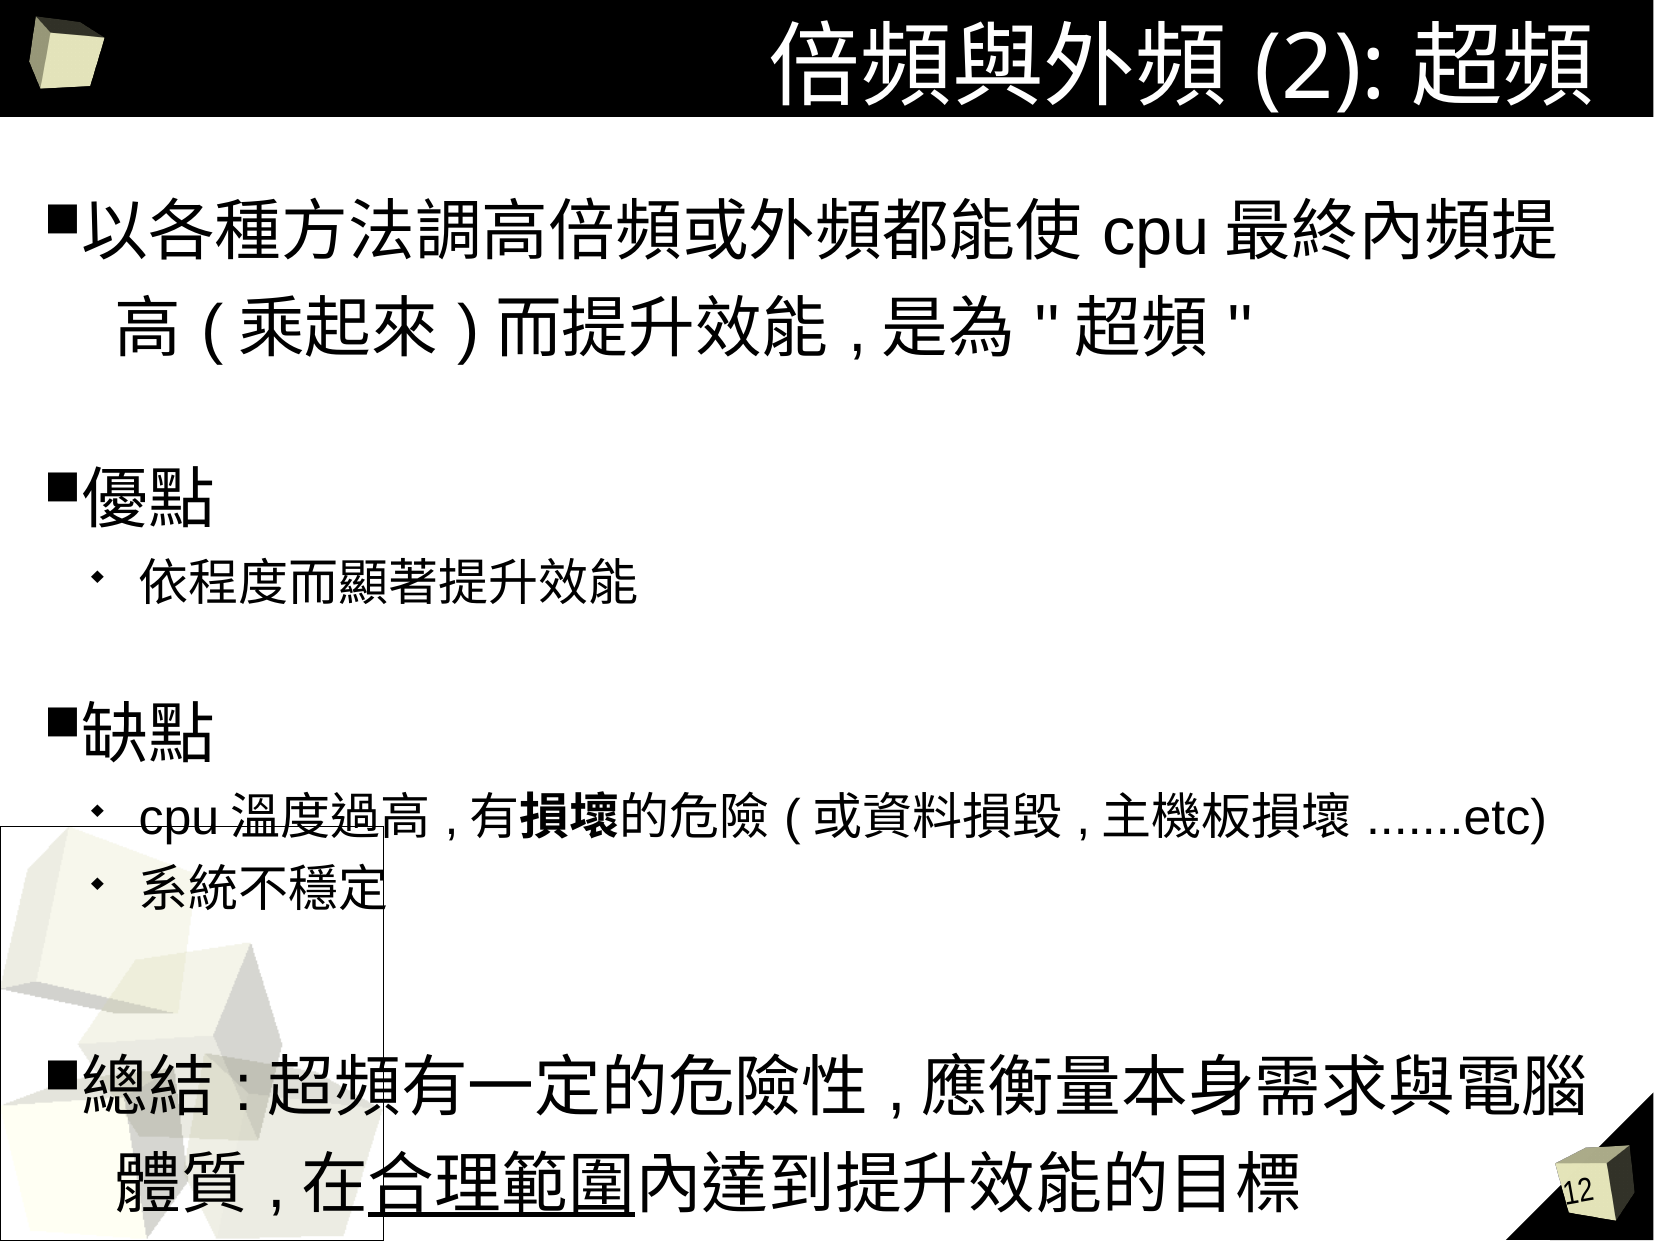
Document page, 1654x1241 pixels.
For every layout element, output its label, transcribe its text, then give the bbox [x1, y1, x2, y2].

list 以各種方法調高倍頻或外頻都能使cpu最終內頻提高(乘起來)而提升效能,是為''超頻'' 優點 依程度而顯著提升效能 缺點 cpu溫度過高,有損壞的危險(或資料損毀,主機板損壞.......etc) 系統不穩定 總結:超頻有一定的危險性,應衡量本身需求與電腦體質,在合理範圍內達到提升效能的目標 [44, 177, 1611, 1200]
title 倍頻與外頻(2):超頻 [118, 2, 1595, 117]
picture [1, 827, 383, 1240]
picture [155, 1200, 166, 1207]
